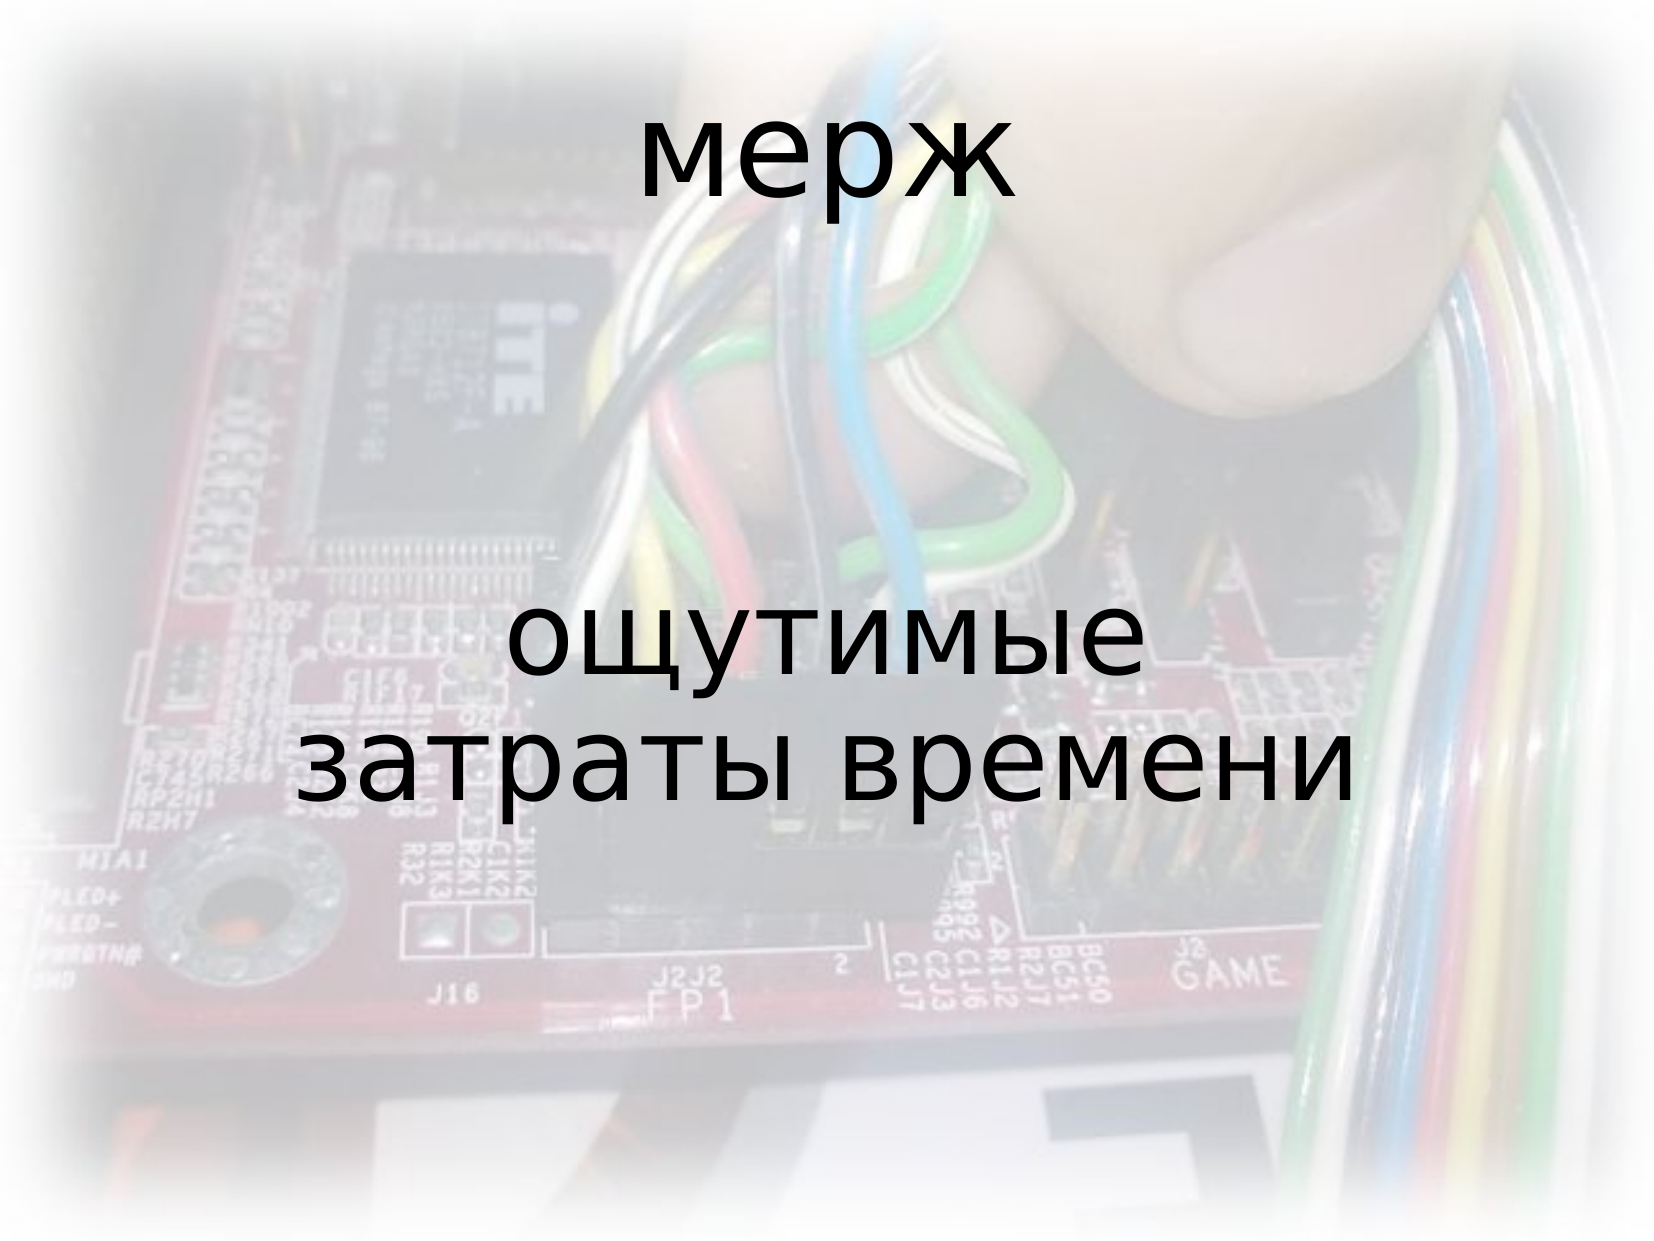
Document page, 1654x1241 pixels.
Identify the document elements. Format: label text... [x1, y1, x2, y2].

subtitle ощутимые затраты времени [82, 290, 1571, 1109]
picture [0, 0, 1654, 1241]
title мерж [82, 49, 1571, 257]
